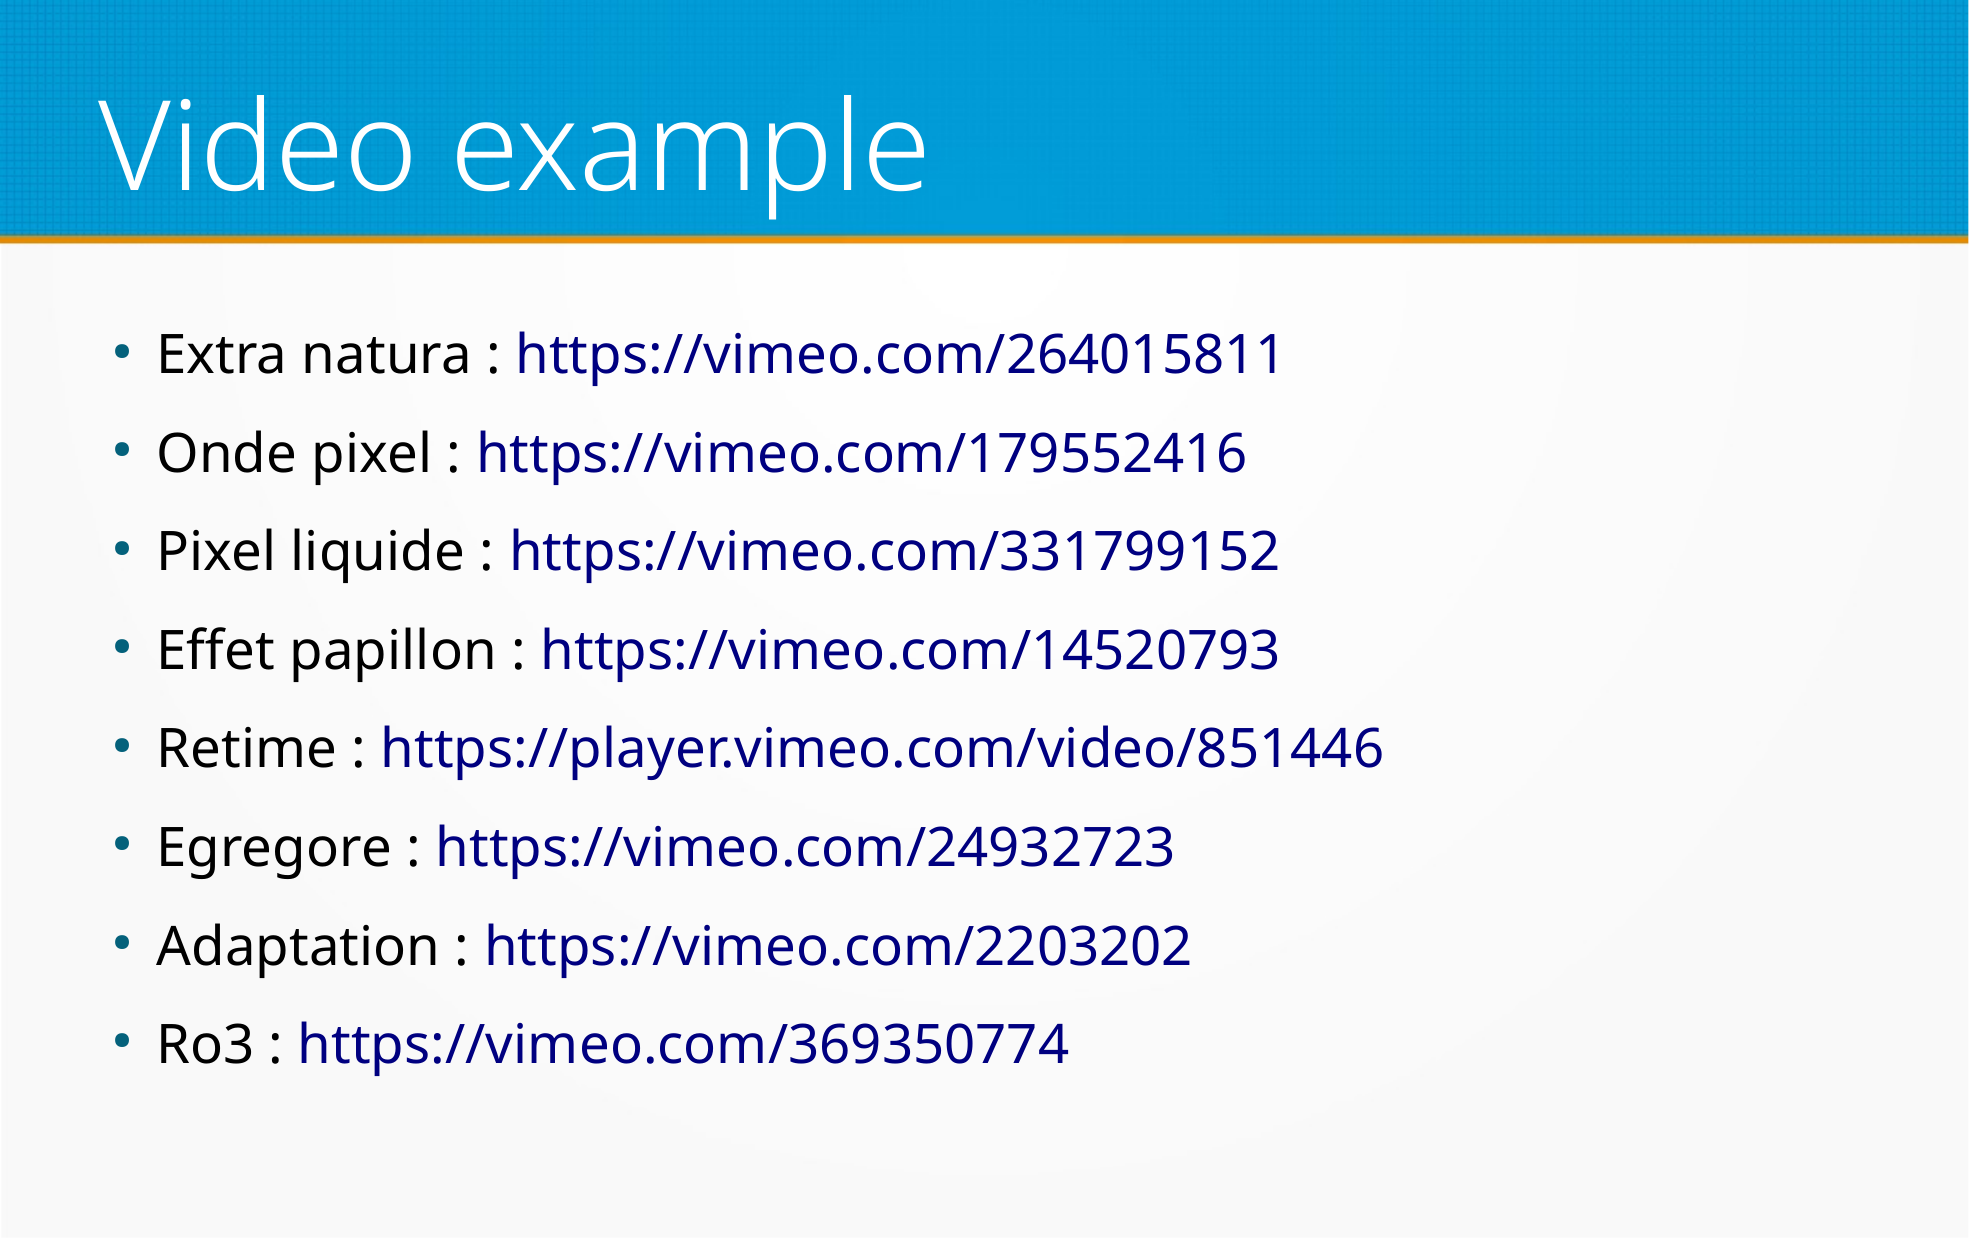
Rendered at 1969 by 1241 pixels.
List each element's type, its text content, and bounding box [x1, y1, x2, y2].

title Video example [98, 19, 1870, 227]
list Extra natura : https://vimeo.com/264015811 Onde pixel : https://vimeo.com/179552416 Pixel liquide : https://vimeo.com/331799152 Effet papillon : https://vimeo.com/14520793 Retime : https://player.vimeo.com/video/851446 Egregore : https://vimeo.com/24932723 Adaptation : https://vimeo.com/2203202 Ro3 : https://vimeo.com/369350774 [98, 315, 1861, 1081]
picture [0, 233, 1969, 1241]
